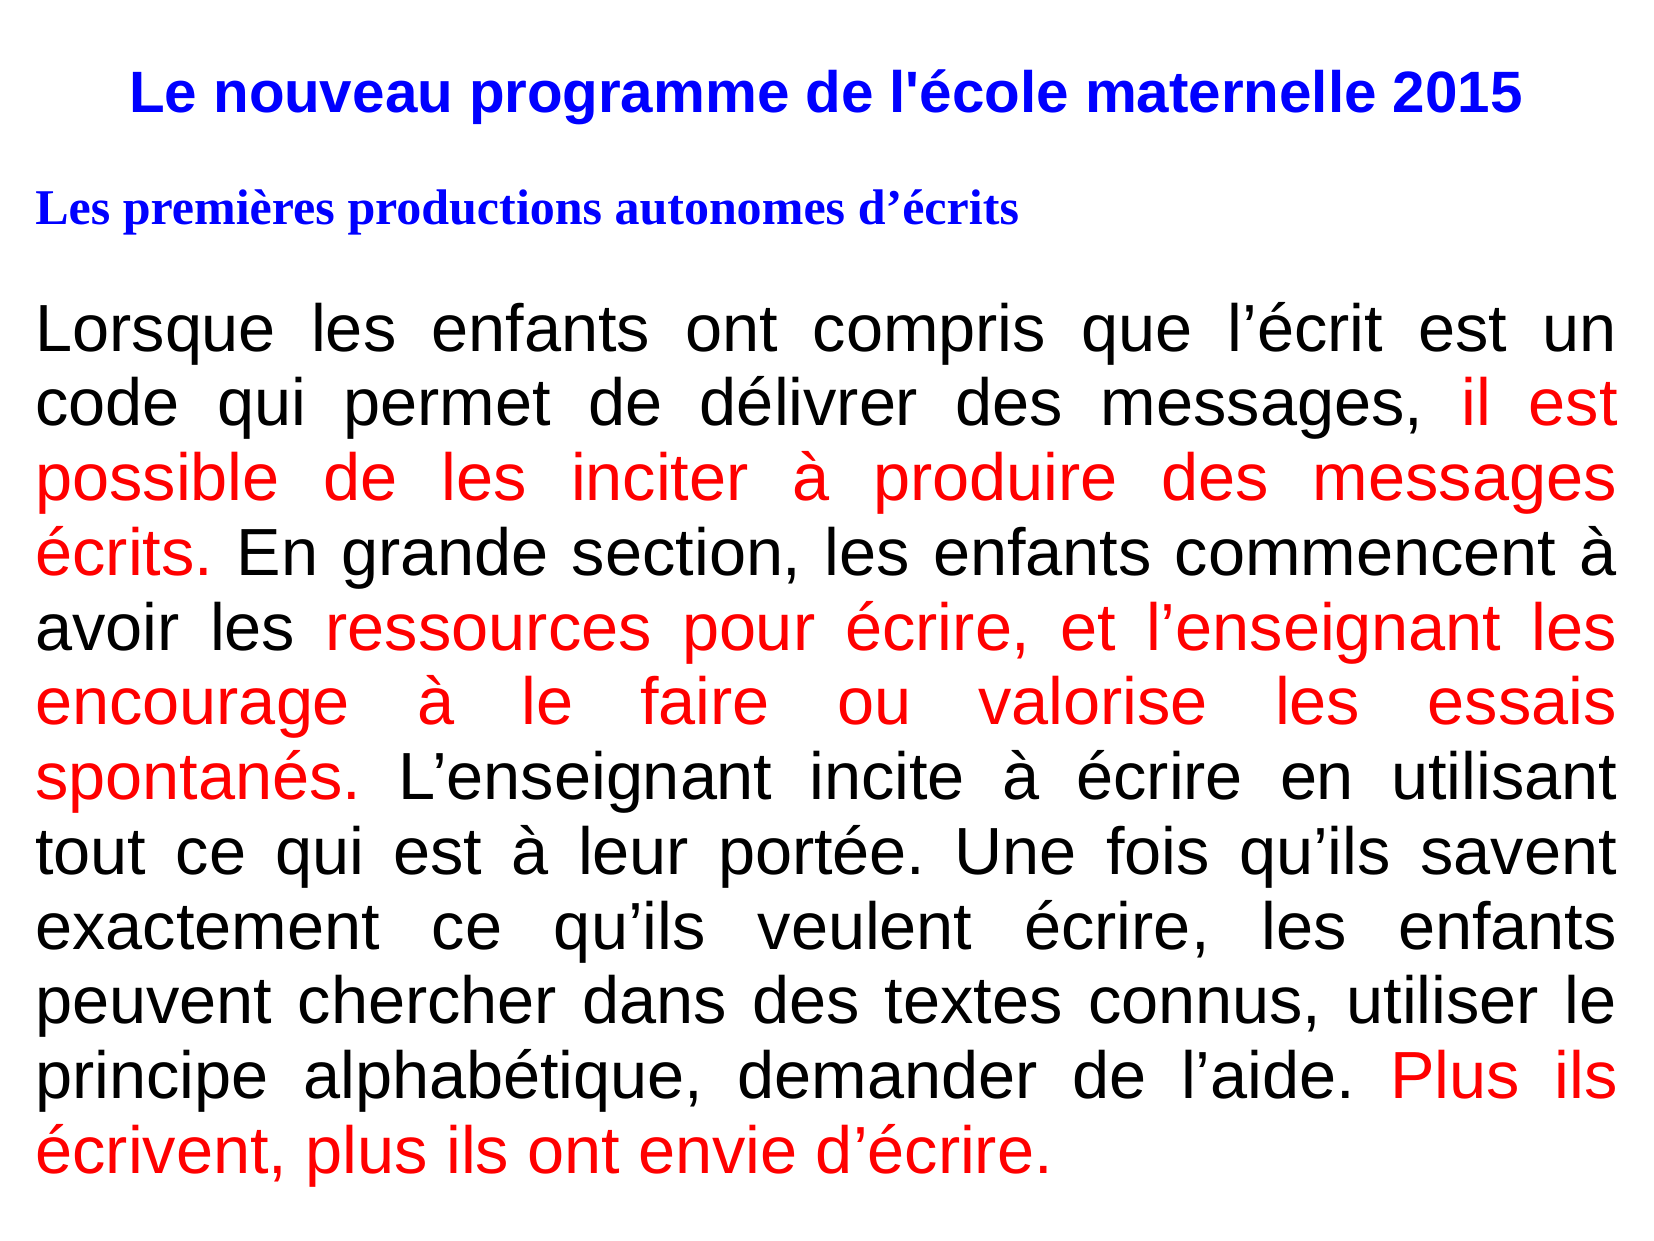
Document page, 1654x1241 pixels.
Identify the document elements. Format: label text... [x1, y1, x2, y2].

subtitle Le nouveau programme de l'école maternelle 2015 Les premières productions autonomes d’écrits Lorsque les enfants ont compris que l’écrit est un code qui permet de délivrer des messages, il est possible de les inciter à produire des messages écrits. En grande section, les enfants commencent à avoir les ressources pour écrire, et l’enseignant les encourage à le faire ou valorise les essais spontanés. L’enseignant incite à écrire en utilisant tout ce qui est à leur portée. Une fois qu’ils savent exactement ce qu’ils veulent écrire, les enfants peuvent chercher dans des textes connus, utiliser le principe alphabétique, demander de l’aide. Plus ils écrivent, plus ils ont envie d’écrire. [35, 19, 1619, 1229]
